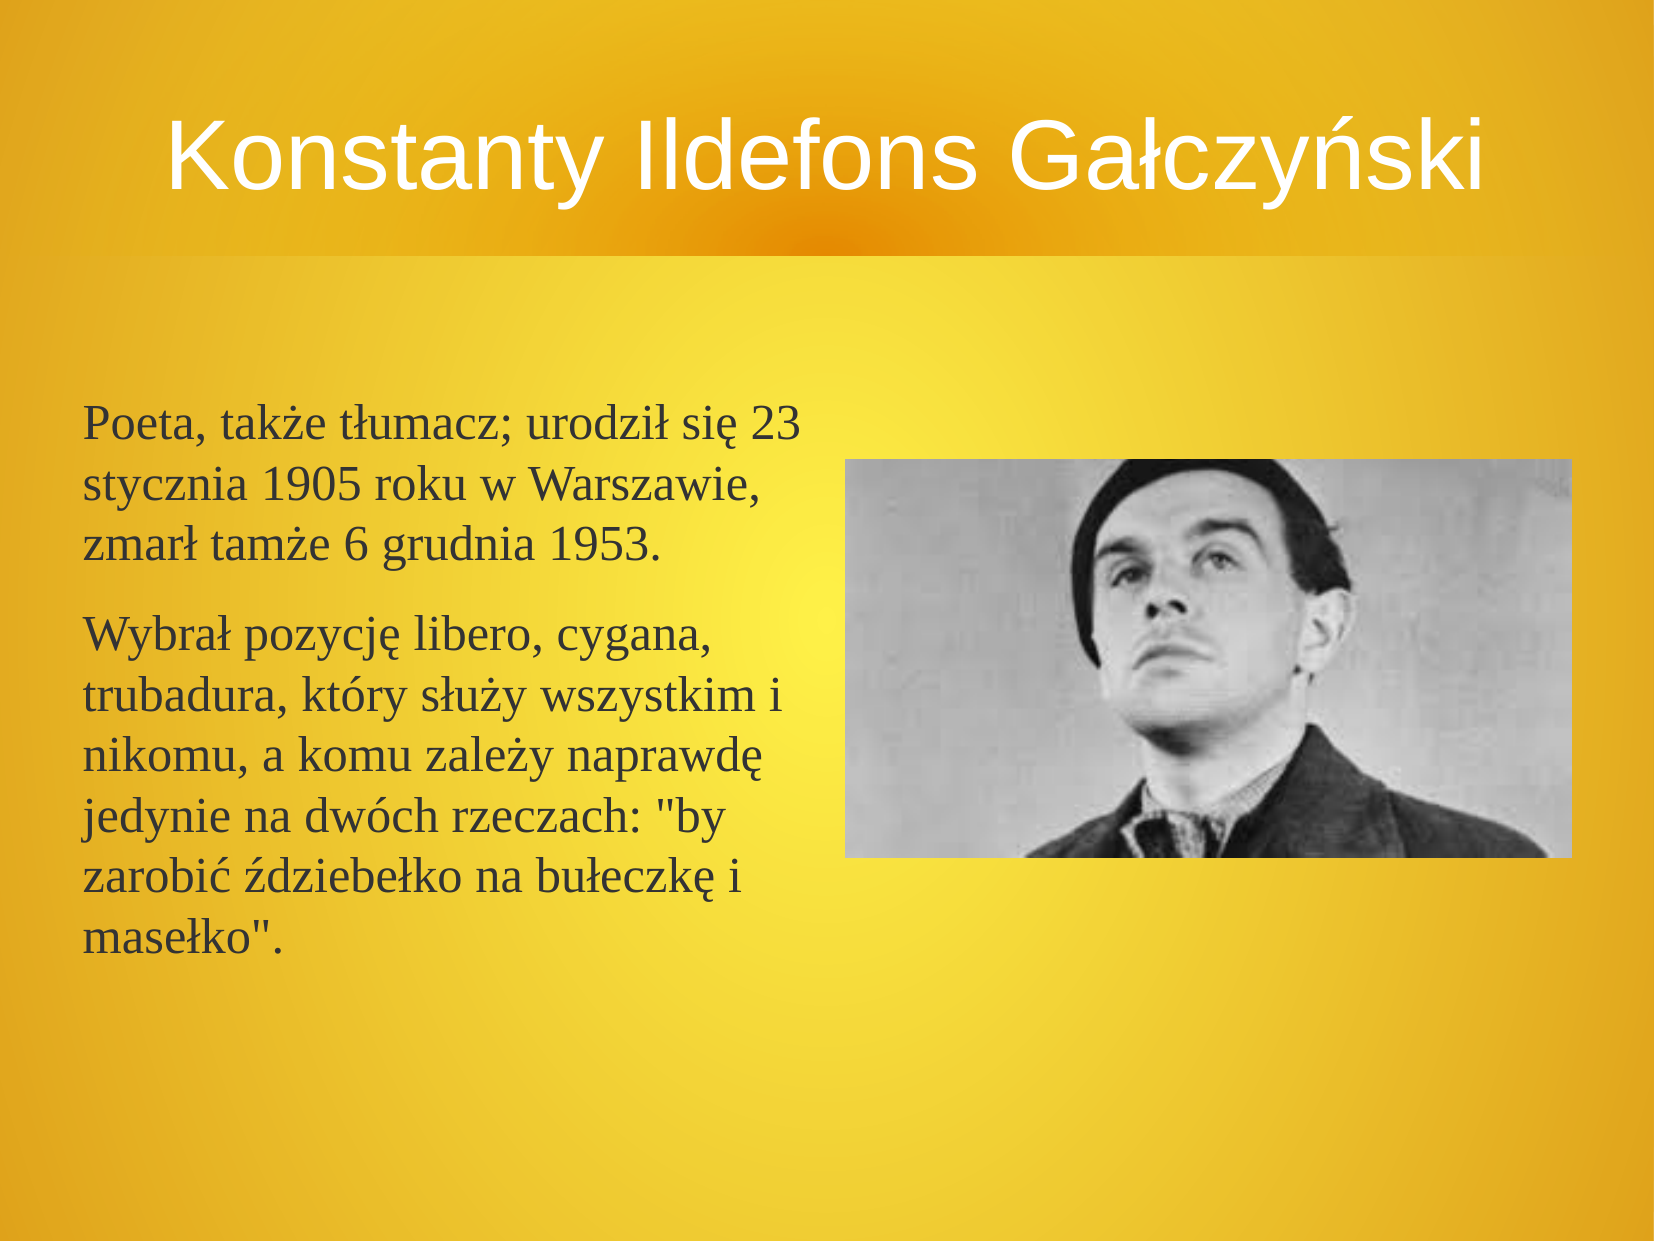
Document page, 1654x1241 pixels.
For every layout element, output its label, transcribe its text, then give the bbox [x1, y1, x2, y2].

title Konstanty Ildefons Gałczyński [82, 47, 1571, 252]
picture [845, 459, 1572, 858]
list Poeta, także tłumacz; urodził się 23 stycznia 1905 roku w Warszawie, zmarł tamże 6 grudnia 1953. Wybrał pozycję libero, cygana, trubadura, który służy wszystkim i nikomu, a komu zależy naprawdę jedynie na dwóch rzeczach: "by zarobić ździebełko na bułeczkę i masełko". [82, 299, 809, 1019]
